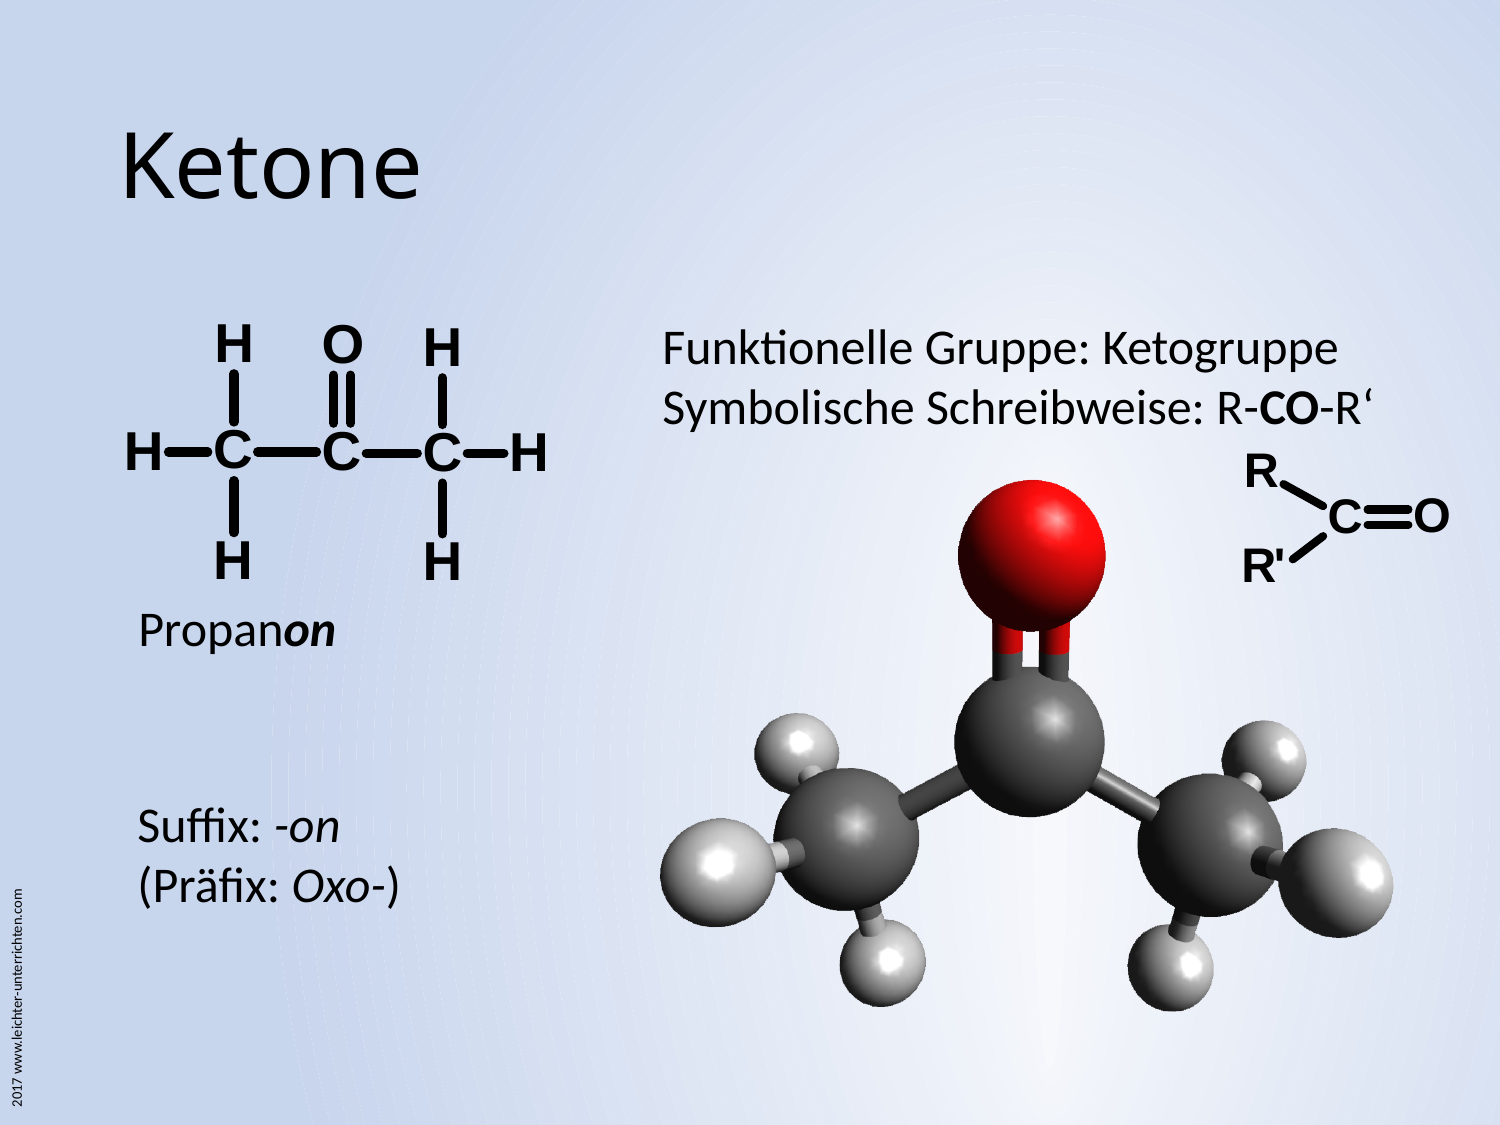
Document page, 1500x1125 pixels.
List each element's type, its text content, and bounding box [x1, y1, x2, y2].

text_box Funktionelle Gruppe: Ketogruppe Symbolische Schreibweise: R-CO-R‘ [647, 307, 1486, 443]
text_box Suffix: -on (Präfix: Oxo-) [122, 785, 670, 921]
picture [123, 307, 550, 588]
text_box Propanon [123, 588, 962, 664]
picture [659, 443, 1467, 1012]
title Ketone [103, 59, 1397, 278]
